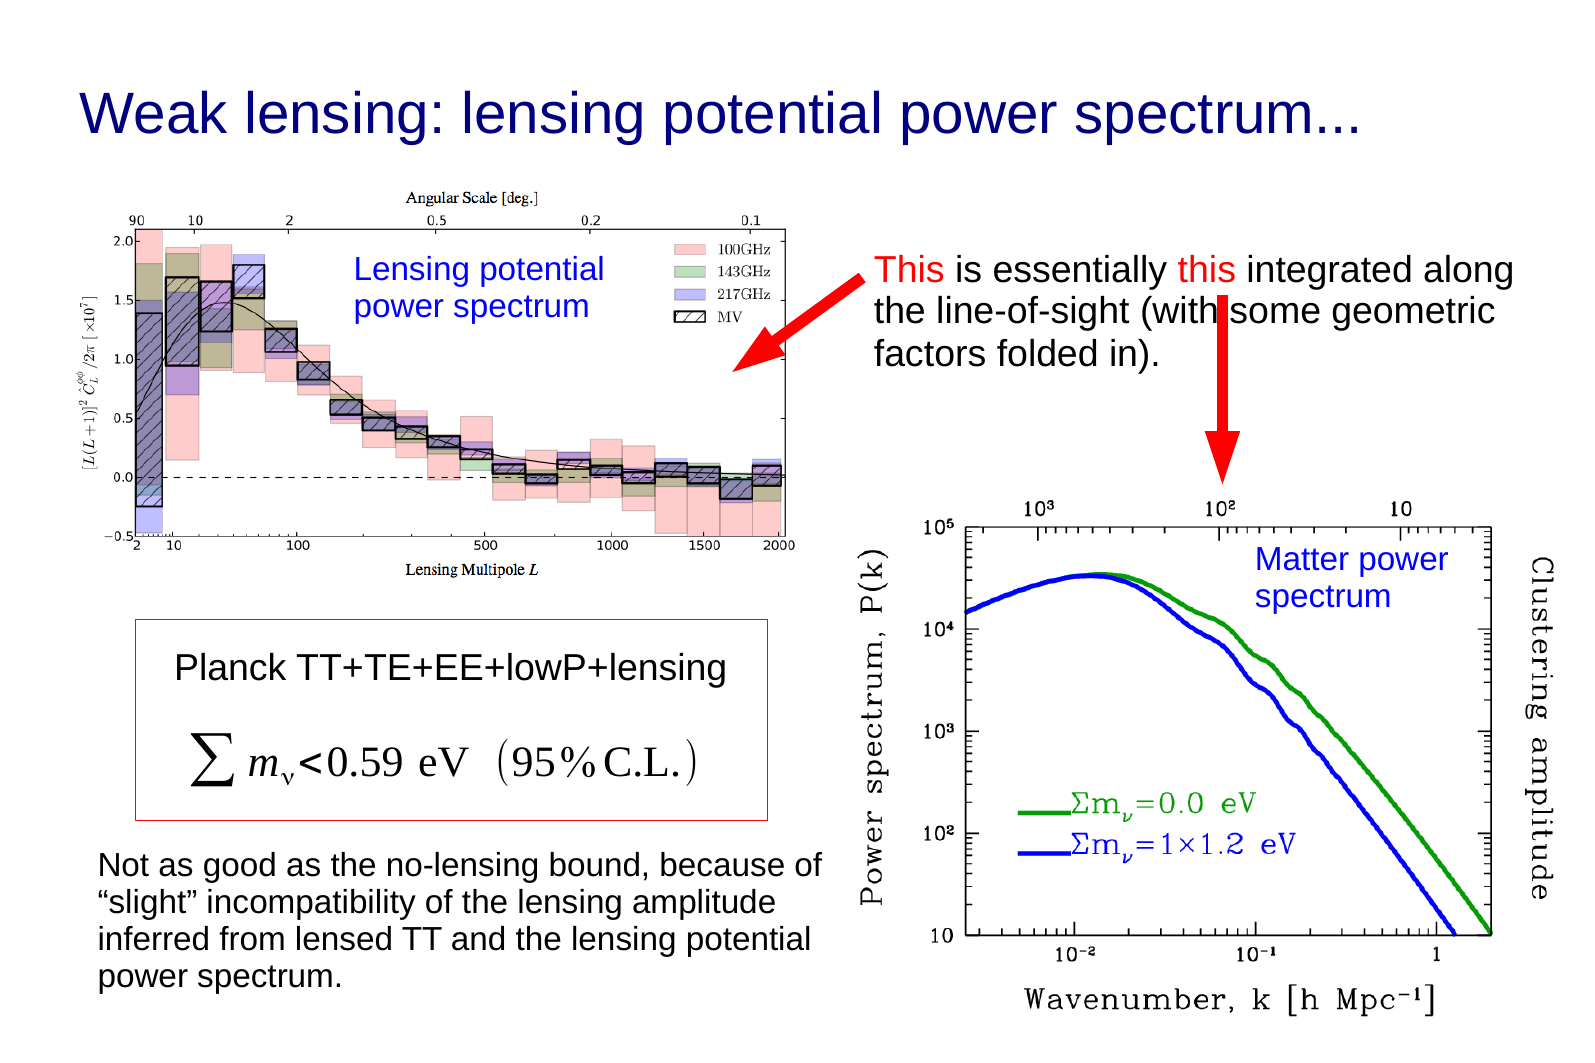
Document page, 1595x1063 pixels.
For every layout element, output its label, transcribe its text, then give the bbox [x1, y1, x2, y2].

text_box [479, 390, 825, 463]
text_box Not as good as the no-lensing bound, because of “slight” incompatibility of the lensing amplitude inferred from lensed TT and the lensing potential power spectrum. [82, 838, 851, 1003]
picture [59, 177, 827, 585]
picture [850, 448, 1560, 1022]
title Weak lensing: lensing potential power spectrum... [79, 24, 1515, 203]
text_box Lensing potential power spectrum [338, 243, 621, 333]
chart [177, 731, 709, 791]
text_box Matter power spectrum [1240, 533, 1490, 630]
text_box Planck TT+TE+EE+lowP+lensing [159, 639, 743, 697]
text_box [1027, 448, 1453, 491]
list This is essentially this integrated along the line-of-sight (with some geometric factors folded in). [874, 248, 1524, 384]
